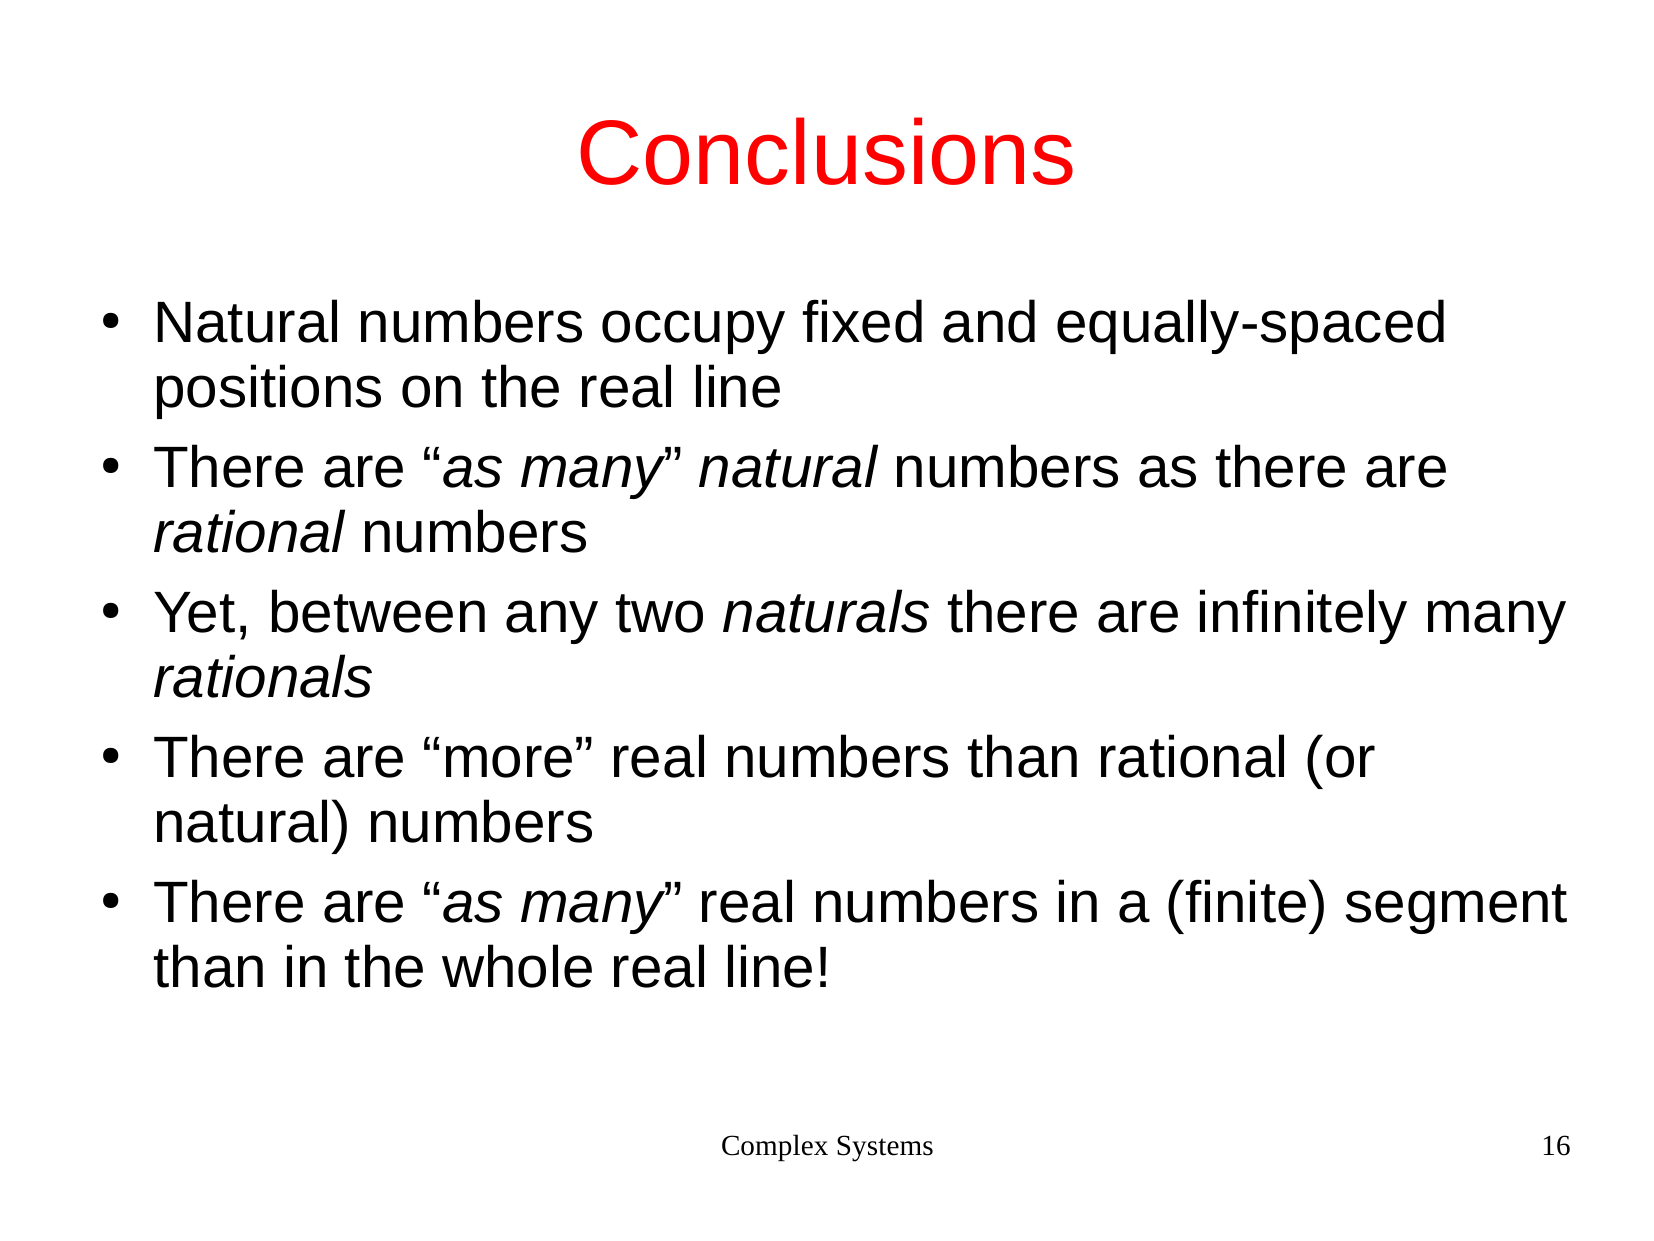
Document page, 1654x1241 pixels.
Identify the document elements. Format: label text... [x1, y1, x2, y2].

list Natural numbers occupy fixed and equally-spaced positions on the real line There are “as many” natural numbers as there are rational numbers Yet, between any two naturals there are infinitely many rationals There are “more” real numbers than rational (or natural) numbers There are “as many” real numbers in a (finite) segment than in the whole real line! [82, 290, 1571, 1109]
title Conclusions [82, 49, 1571, 257]
